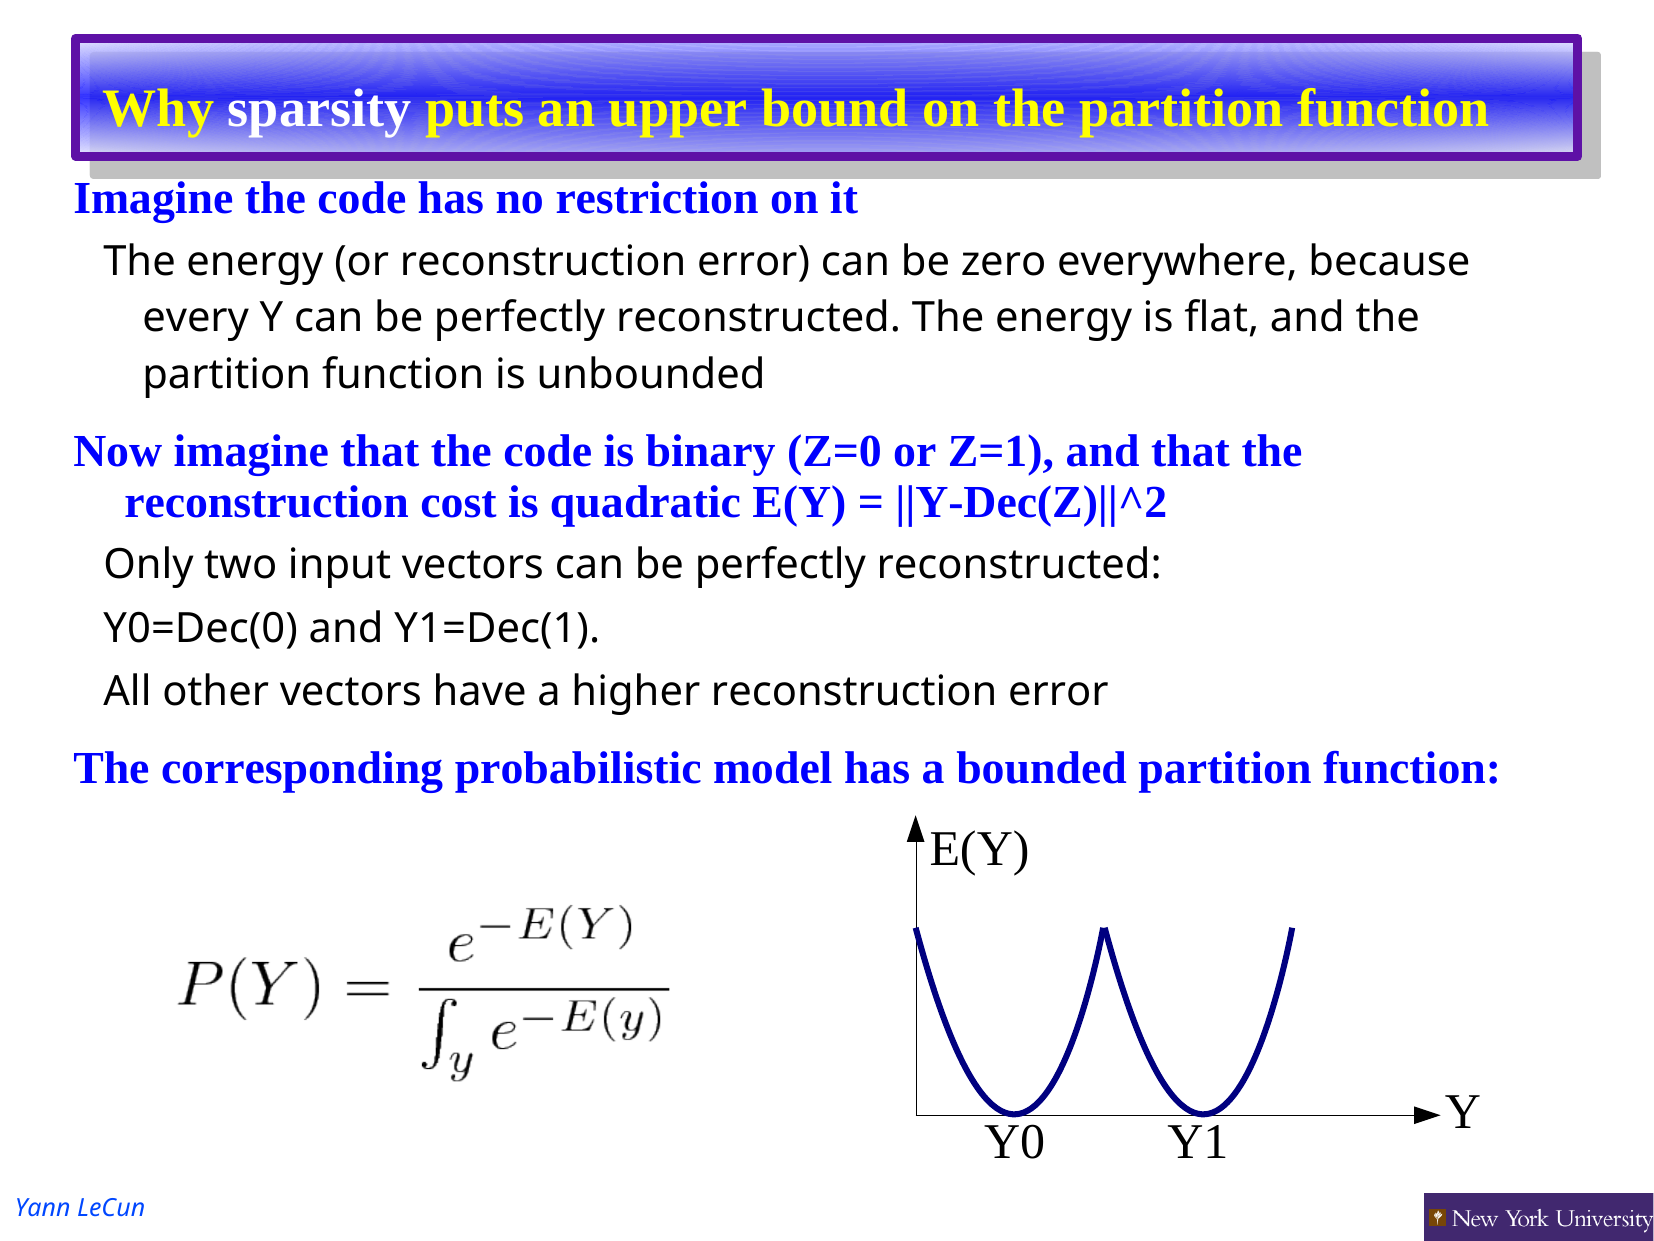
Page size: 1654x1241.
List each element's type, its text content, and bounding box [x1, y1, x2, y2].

text_box Y1 [1167, 1114, 1229, 1184]
title Why sparsity puts an upper bound on the partition function [75, 38, 1578, 157]
text_box Y0 [984, 1114, 1046, 1184]
picture [171, 899, 676, 1088]
text_box E(Y) [929, 821, 1030, 891]
list Imagine the code has no restriction on it The energy (or reconstruction error) can be zero everywhere, because every Y can be perfectly reconstructed. The energy is flat, and the partition function is unbounded Now imagine that the code is binary (Z=0 or Z=1), and that the reconstruction cost is quadratic E(Y) = ||Y-Dec(Z)||^2 Only two input vectors can be perfectly reconstructed: Y0=Dec(0) and Y1=Dec(1). All other vectors have a higher reconstruction error The corresponding probabilistic model has a bounded partition function: [73, 172, 1538, 897]
picture [1424, 1193, 1654, 1241]
text_box Y [1444, 1083, 1481, 1153]
